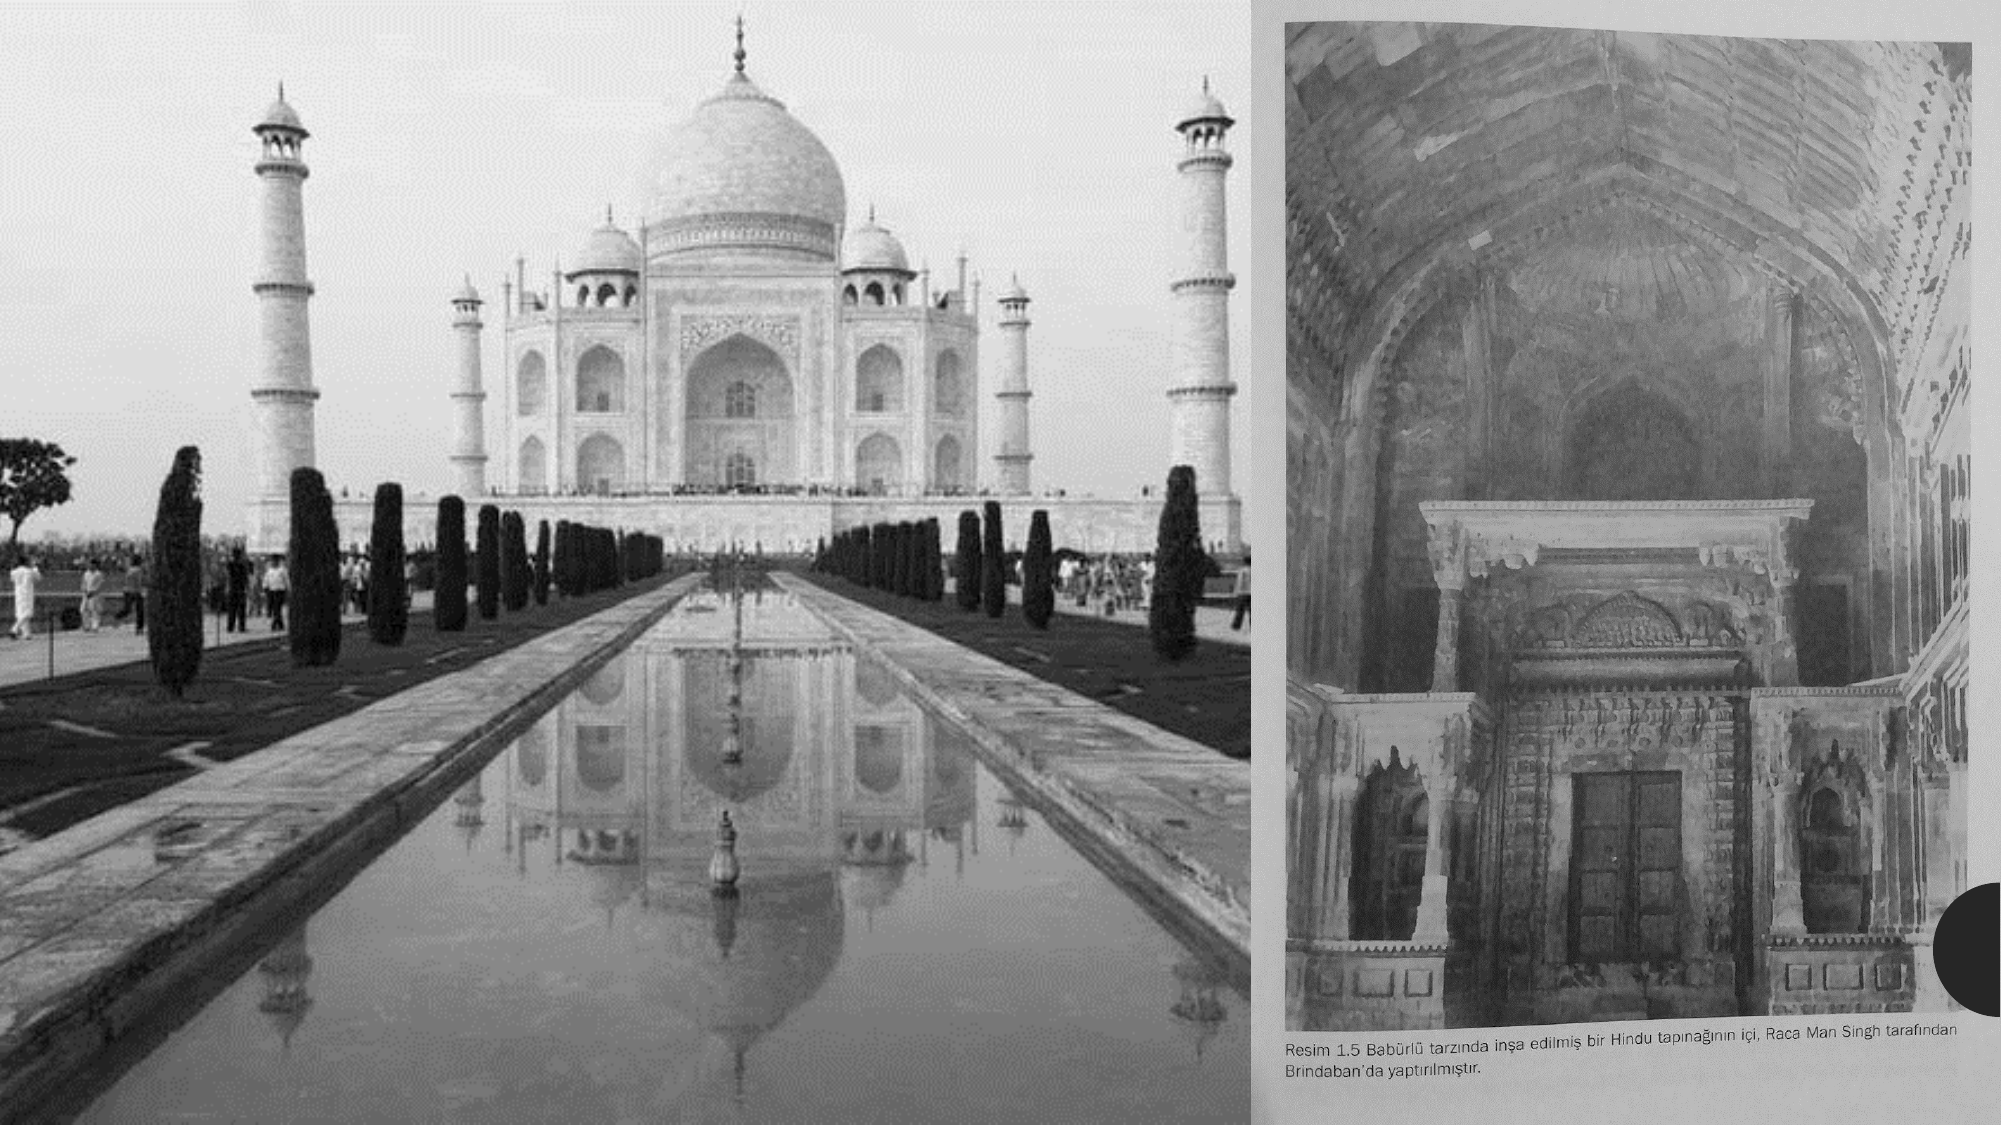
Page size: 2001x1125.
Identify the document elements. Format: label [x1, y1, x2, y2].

text_box [1932, 882, 2000, 1017]
picture [0, 0, 2000, 1125]
